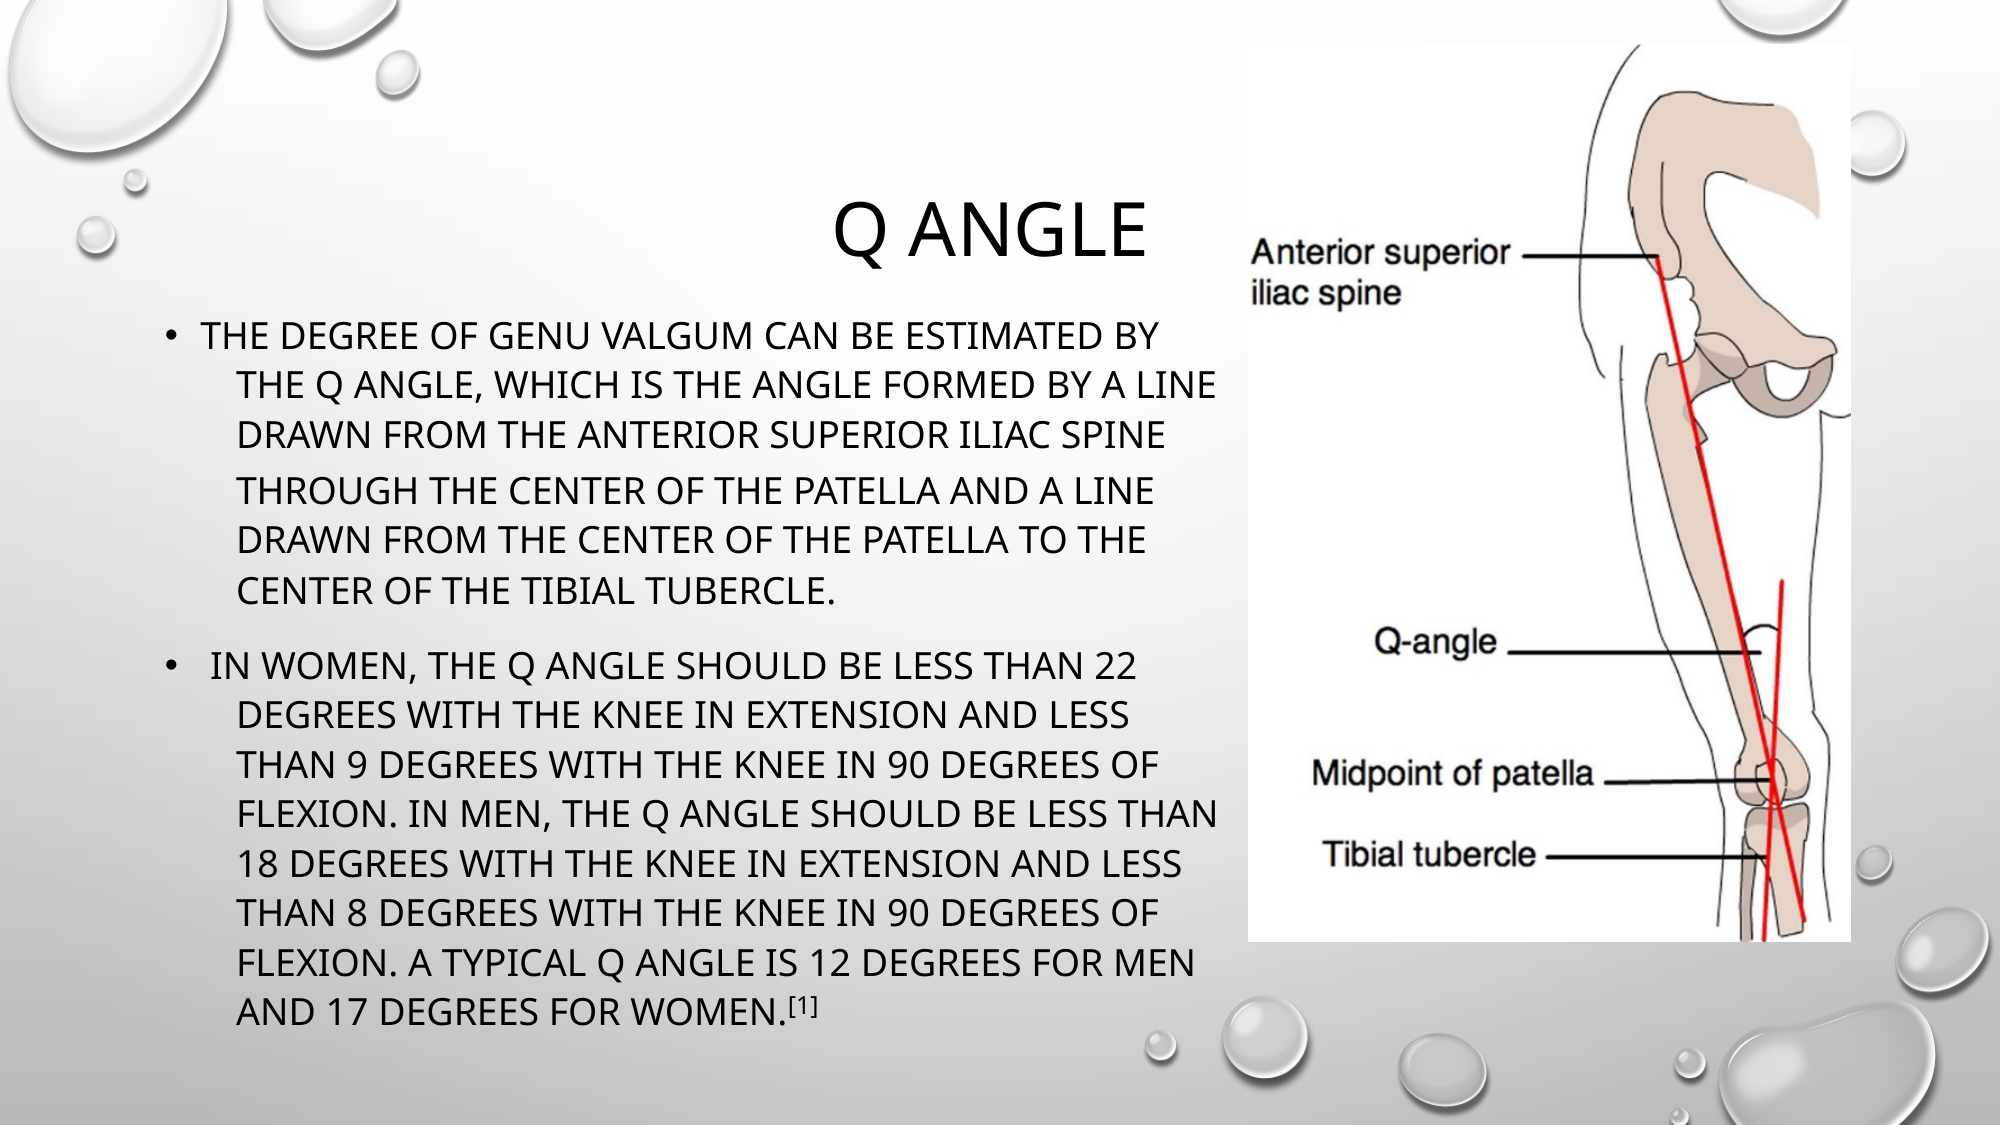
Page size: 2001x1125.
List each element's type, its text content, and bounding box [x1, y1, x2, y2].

list The degree of genu valgum can be estimated by the Q angle, which is the angle formed by a line drawn from the anterior superior iliac spine through the center of the patella and a line drawn from the center of the patella to the center of the tibial tubercle. In women, the Q angle should be less than 22 degrees with the knee in extension and less than 9 degrees with the knee in 90 degrees of flexion. In men, the Q angle should be less than 18 degrees with the knee in extension and less than 8 degrees with the knee in 90 degrees of flexion. A typical Q angle is 12 degrees for men and 17 degrees for women.[1] [149, 299, 1249, 1053]
title Q angle [149, 101, 1248, 299]
picture [1248, 44, 1851, 942]
